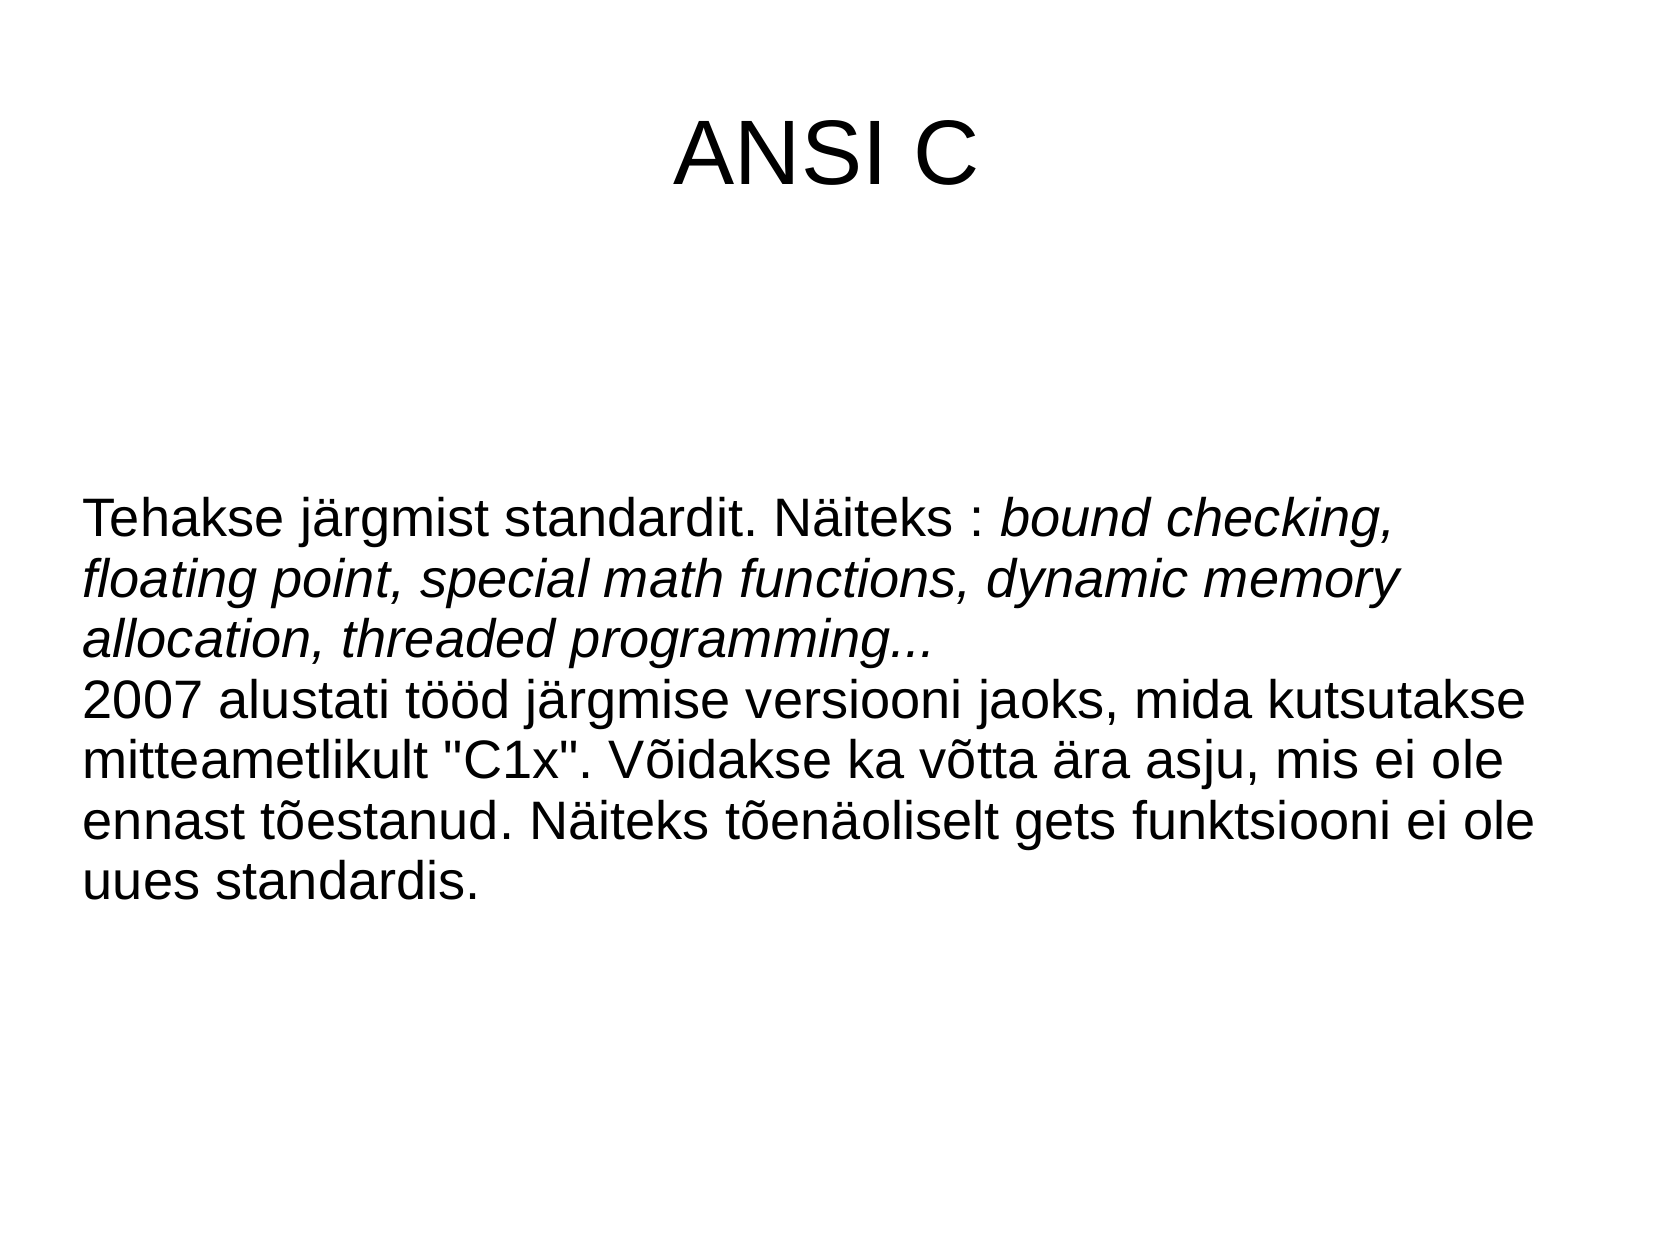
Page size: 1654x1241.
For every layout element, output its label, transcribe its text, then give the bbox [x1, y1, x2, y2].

subtitle Tehakse järgmist standardit. Näiteks : bound checking, floating point, special math functions, dynamic memory allocation, threaded programming... 2007 alustati tööd järgmise versiooni jaoks, mida kutsutakse mitteametlikult "C1x". Võidakse ka võtta ära asju, mis ei ole ennast tõestanud. Näiteks tõenäoliselt gets funktsiooni ei ole uues standardis. [82, 297, 1571, 1102]
title ANSI C [82, 56, 1571, 250]
